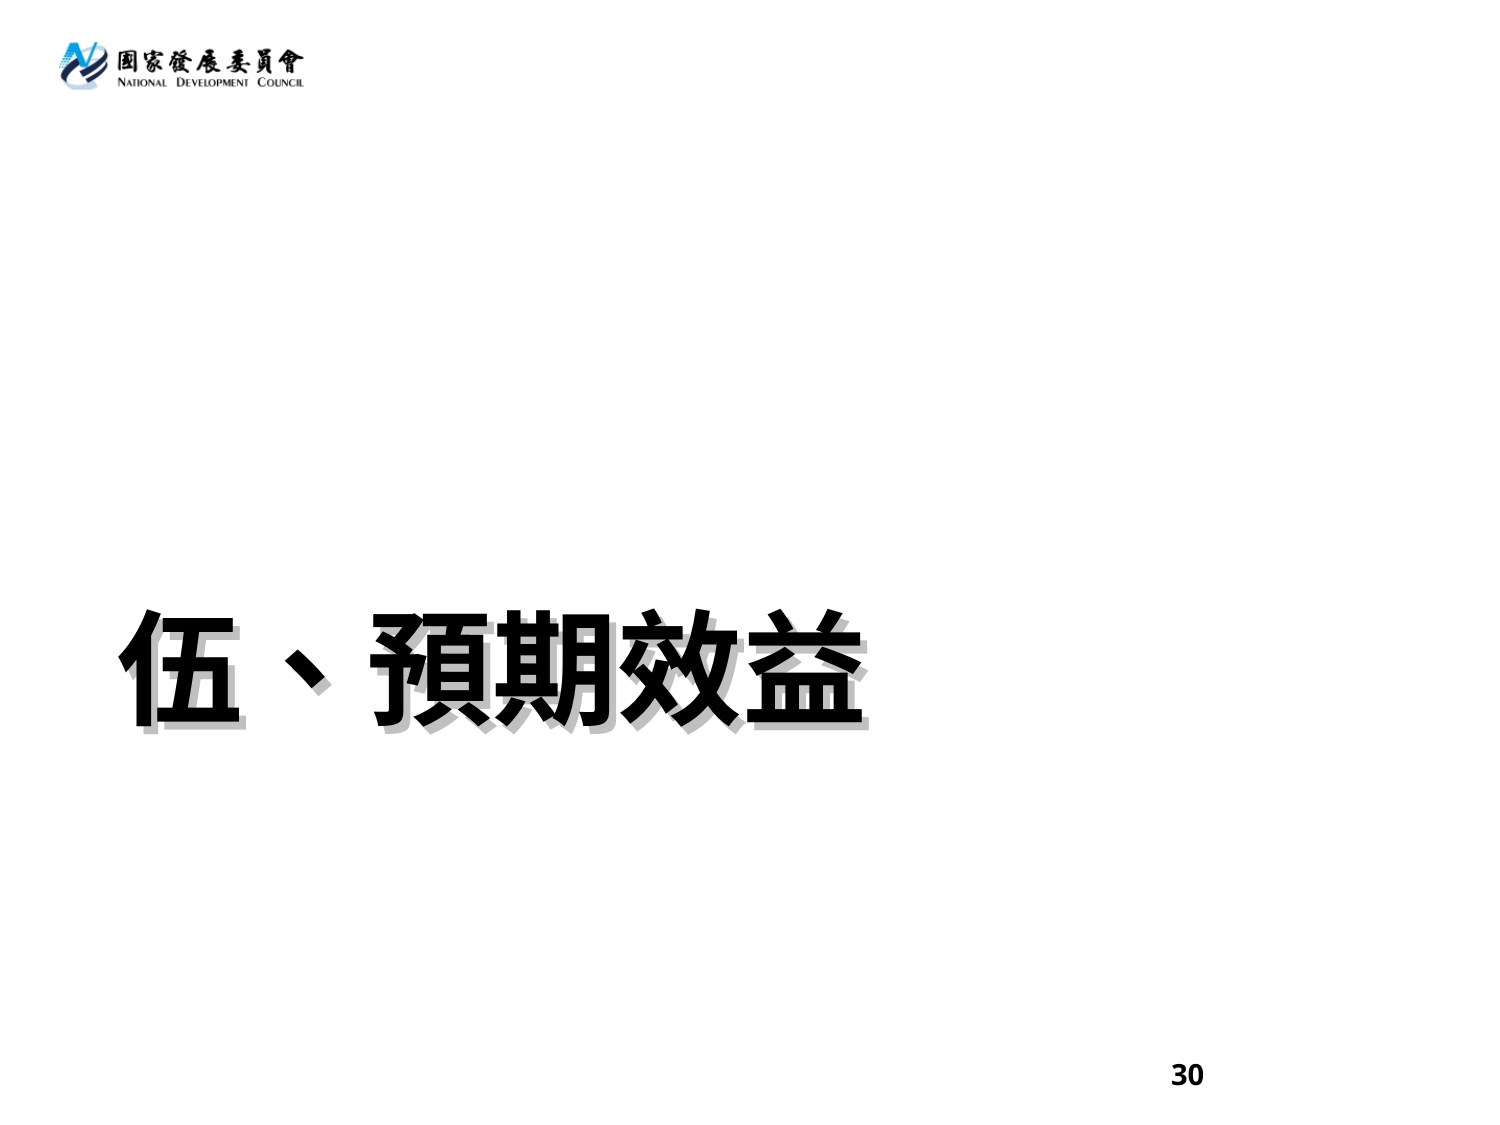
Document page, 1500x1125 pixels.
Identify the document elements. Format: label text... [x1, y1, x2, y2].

title 伍、預期效益 [102, 280, 1397, 749]
text_box 30 [1156, 1045, 1500, 1106]
